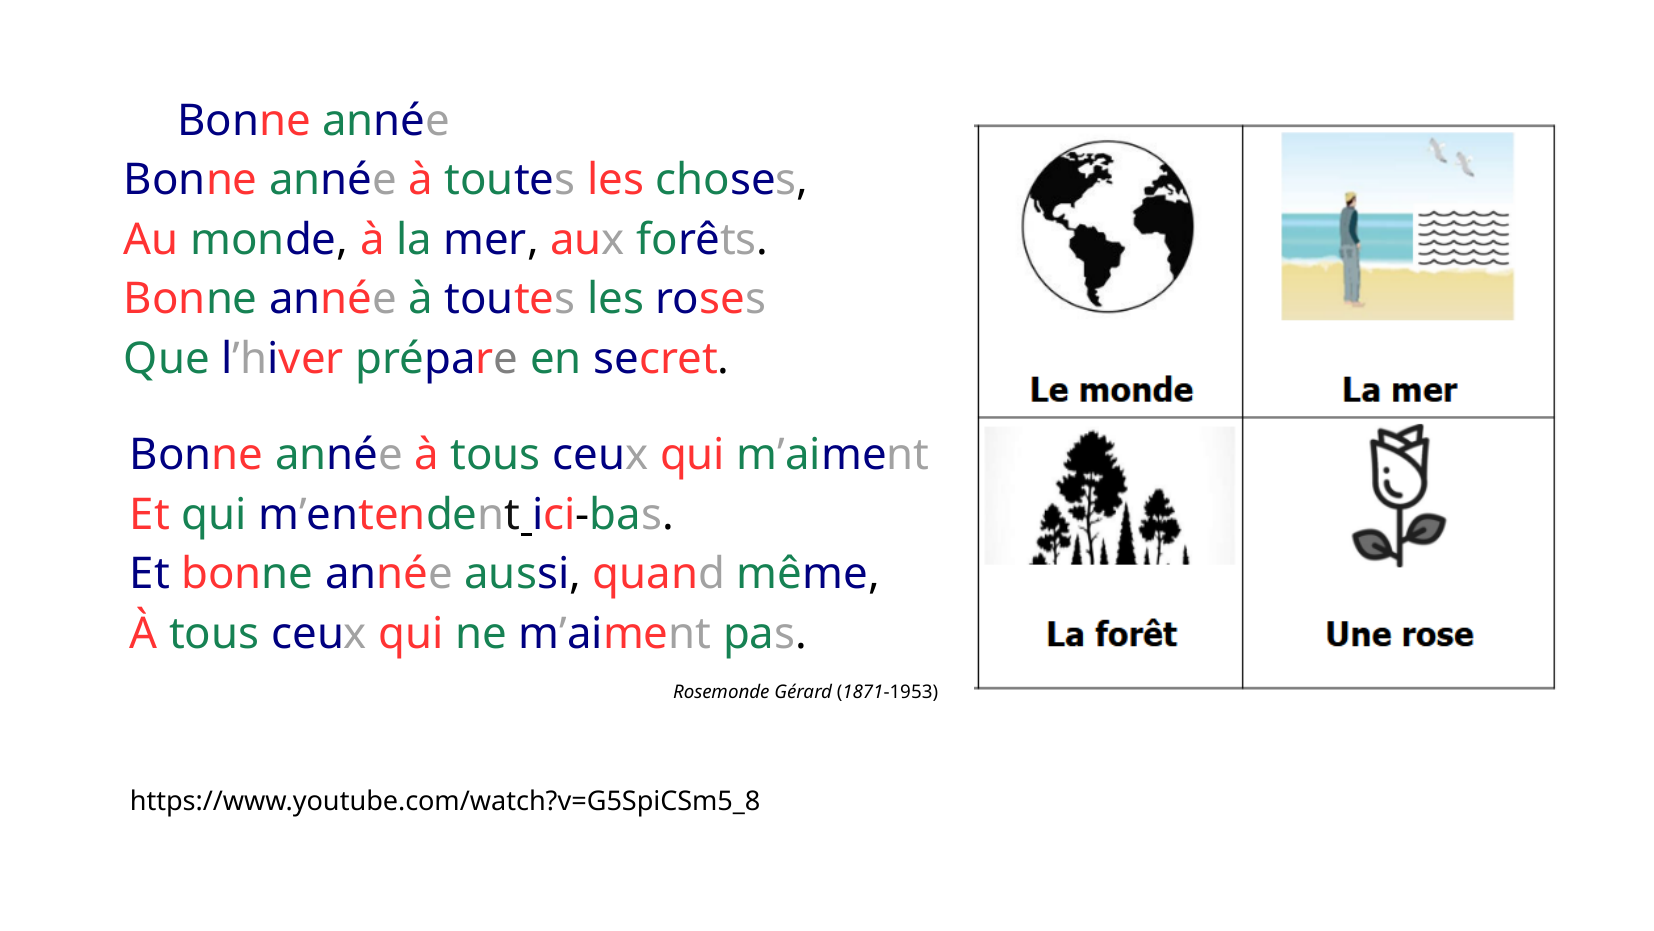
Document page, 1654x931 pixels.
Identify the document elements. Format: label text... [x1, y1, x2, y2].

list Bonne année Bonne année à toutes les choses, Au monde, à la mer, aux forêts. Bonne année à toutes les roses Que l’hiver prépare en secret. Bonne année à tous ceux qui m’aiment Et qui m’entendent ici-bas. Et bonne année aussi, quand même, À tous ceux qui ne m’aiment pas. Rosemonde Gérard (1871-1953) https://www.youtube.com/watch?v=G5SpiCSm5_8 [88, 88, 951, 876]
picture [974, 118, 1559, 691]
